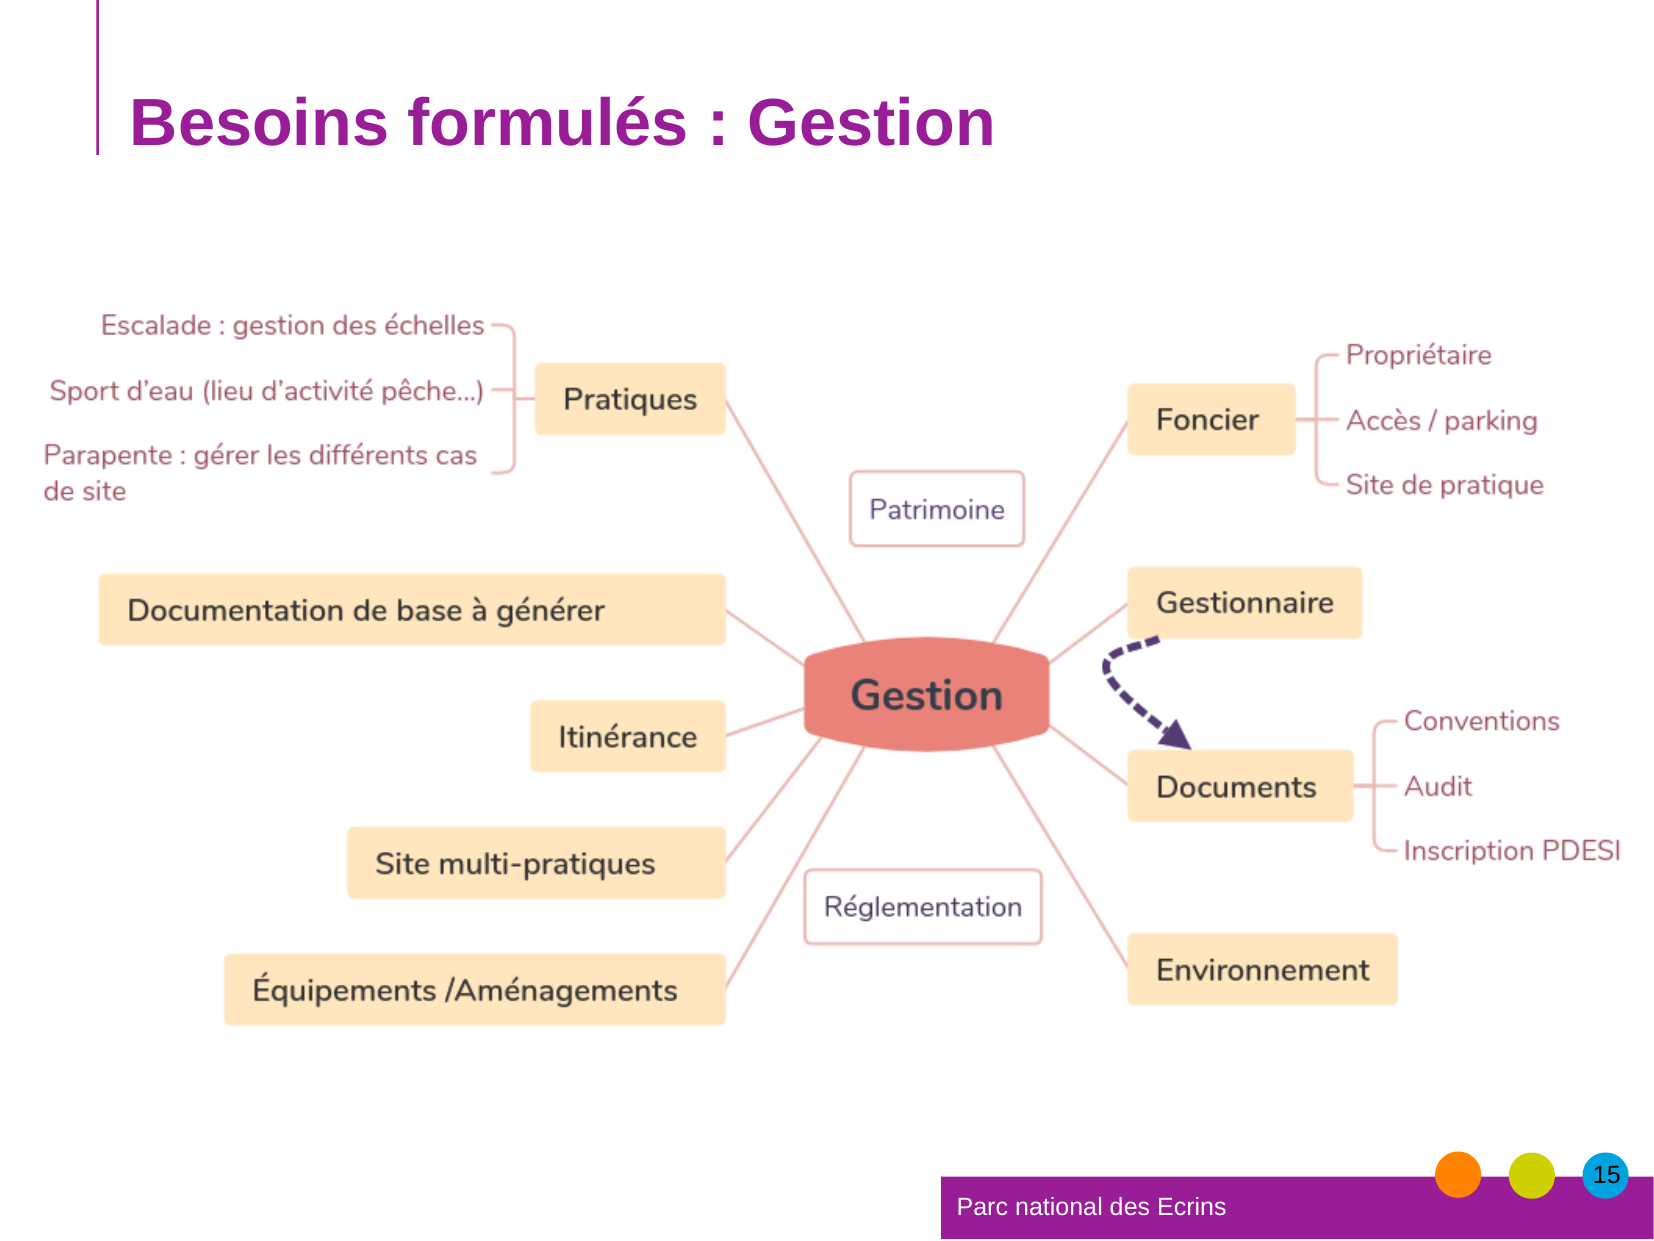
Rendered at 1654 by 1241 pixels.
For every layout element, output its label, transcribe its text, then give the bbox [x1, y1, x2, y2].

title Besoins formulés : Gestion [129, 11, 1619, 160]
picture [42, 288, 1625, 1034]
